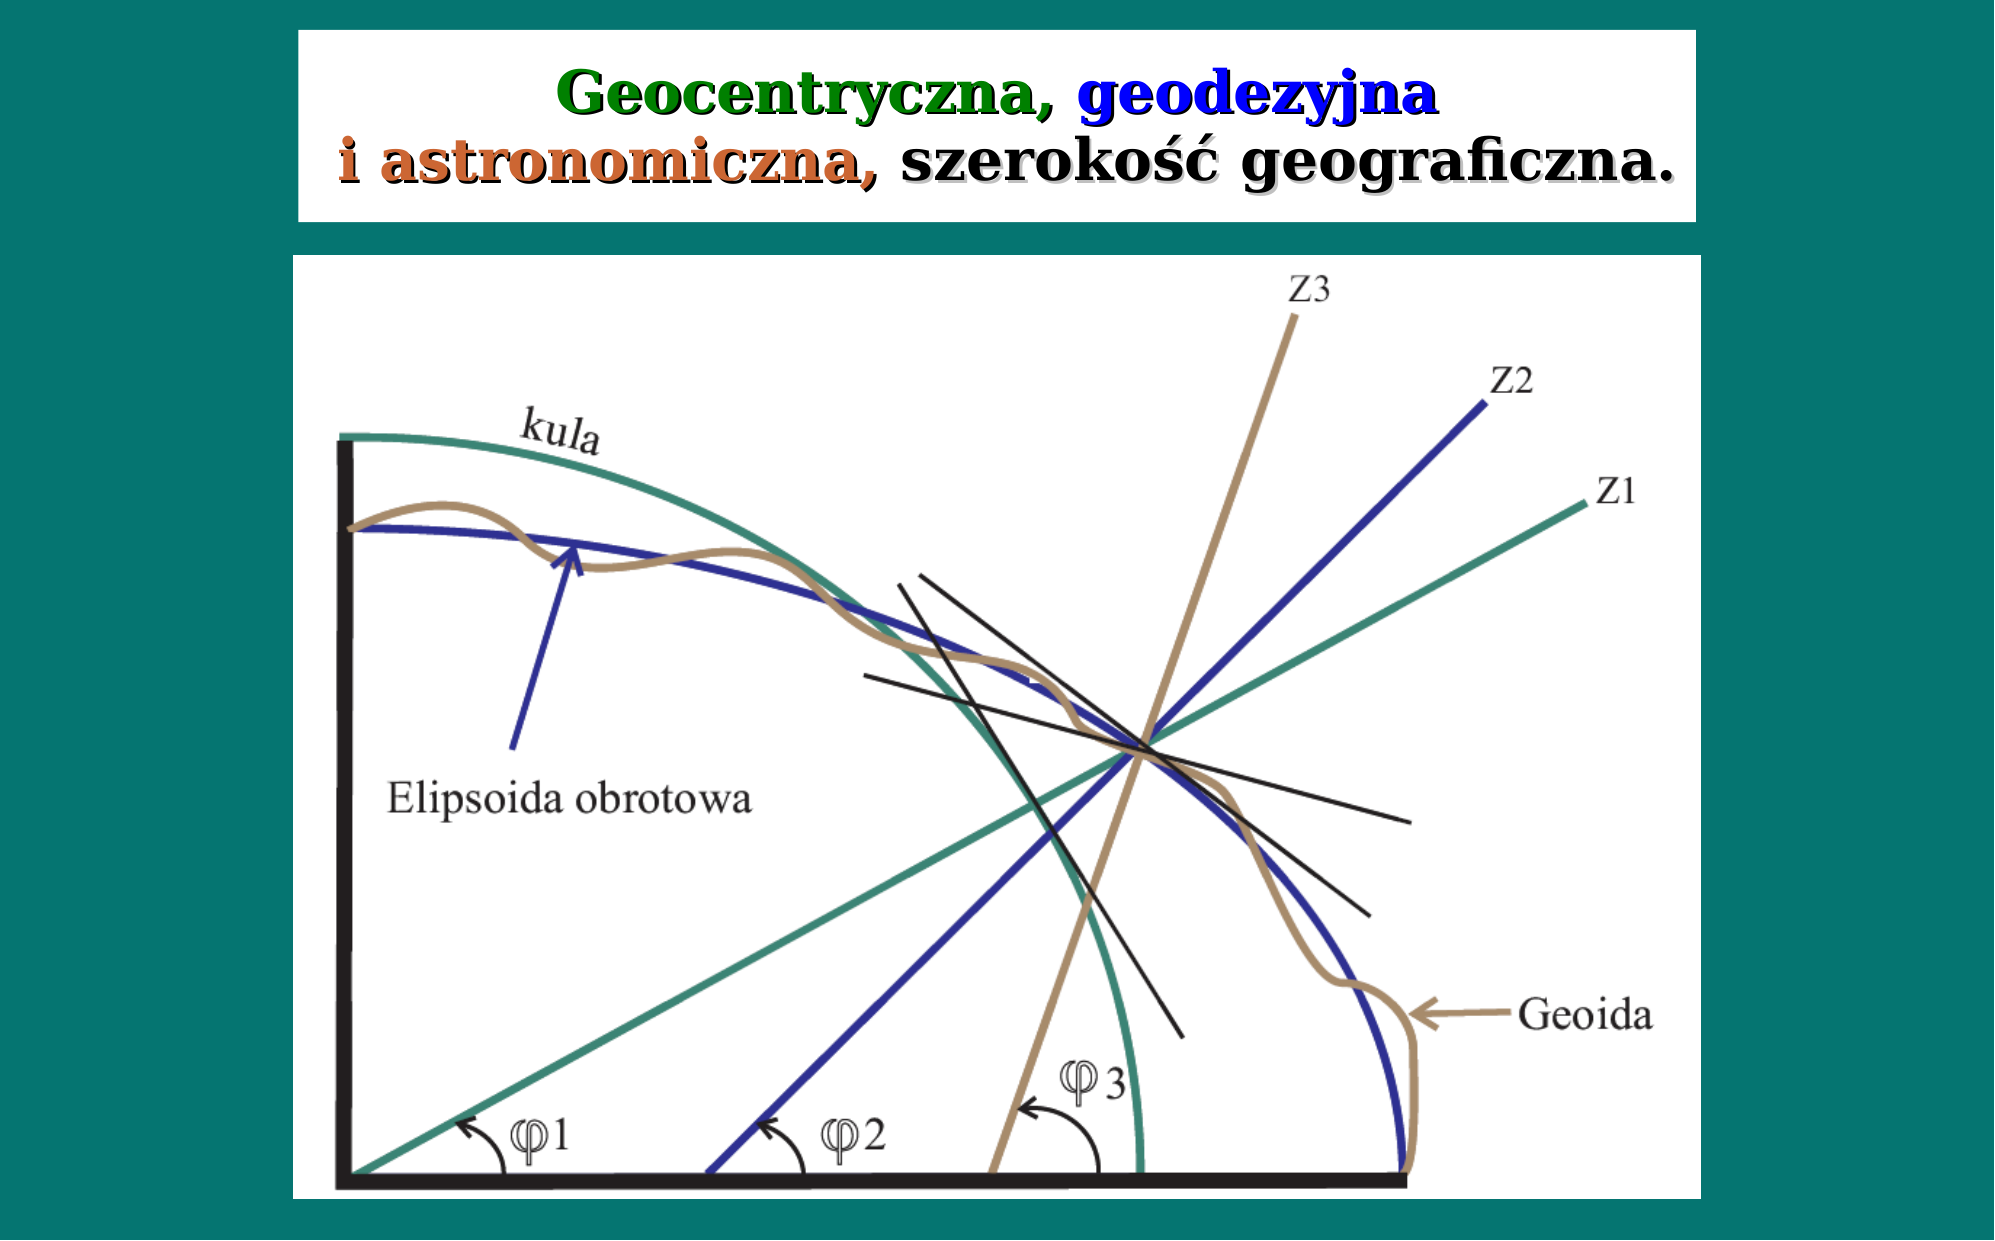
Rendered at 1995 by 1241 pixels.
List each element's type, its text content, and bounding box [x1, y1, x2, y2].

picture [293, 255, 1701, 1199]
title Geocentryczna, geodezyjna i astronomiczna, szerokość geograficzna. [298, 29, 1696, 223]
